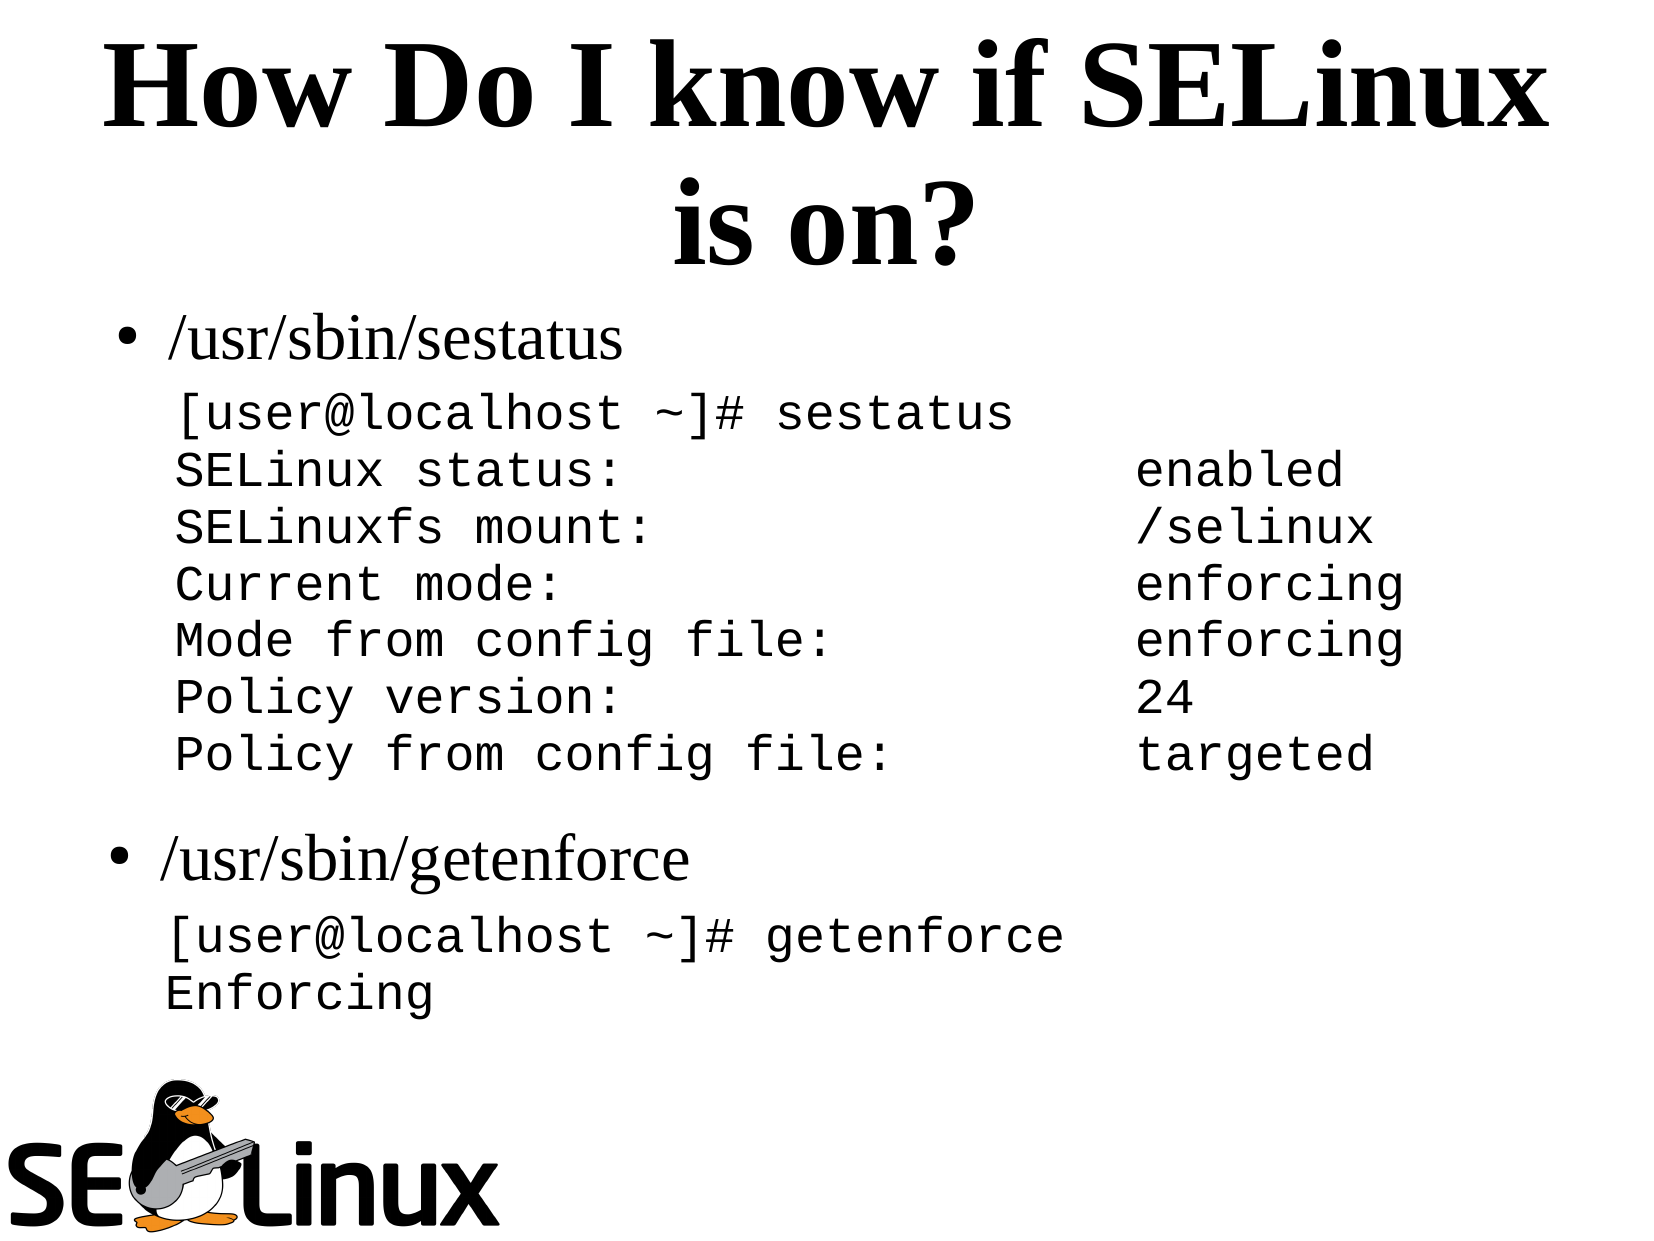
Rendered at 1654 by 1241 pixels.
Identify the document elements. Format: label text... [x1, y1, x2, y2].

title How Do I know if SELinux is on? [82, 14, 1571, 292]
text_box [user@localhost ~]# getenforce Enforcing [150, 903, 1313, 1034]
text_box [user@localhost ~]# sestatus SELinux status: enabled SELinuxfs mount: /selinux Current mode: enforcing Mode from config file: enforcing Policy version: 24 Policy from config file: targeted [159, 380, 1515, 855]
picture [0, 919, 526, 1241]
list /usr/sbin/sestatus [97, 300, 1511, 404]
list /usr/sbin/getenforce [90, 820, 1503, 927]
